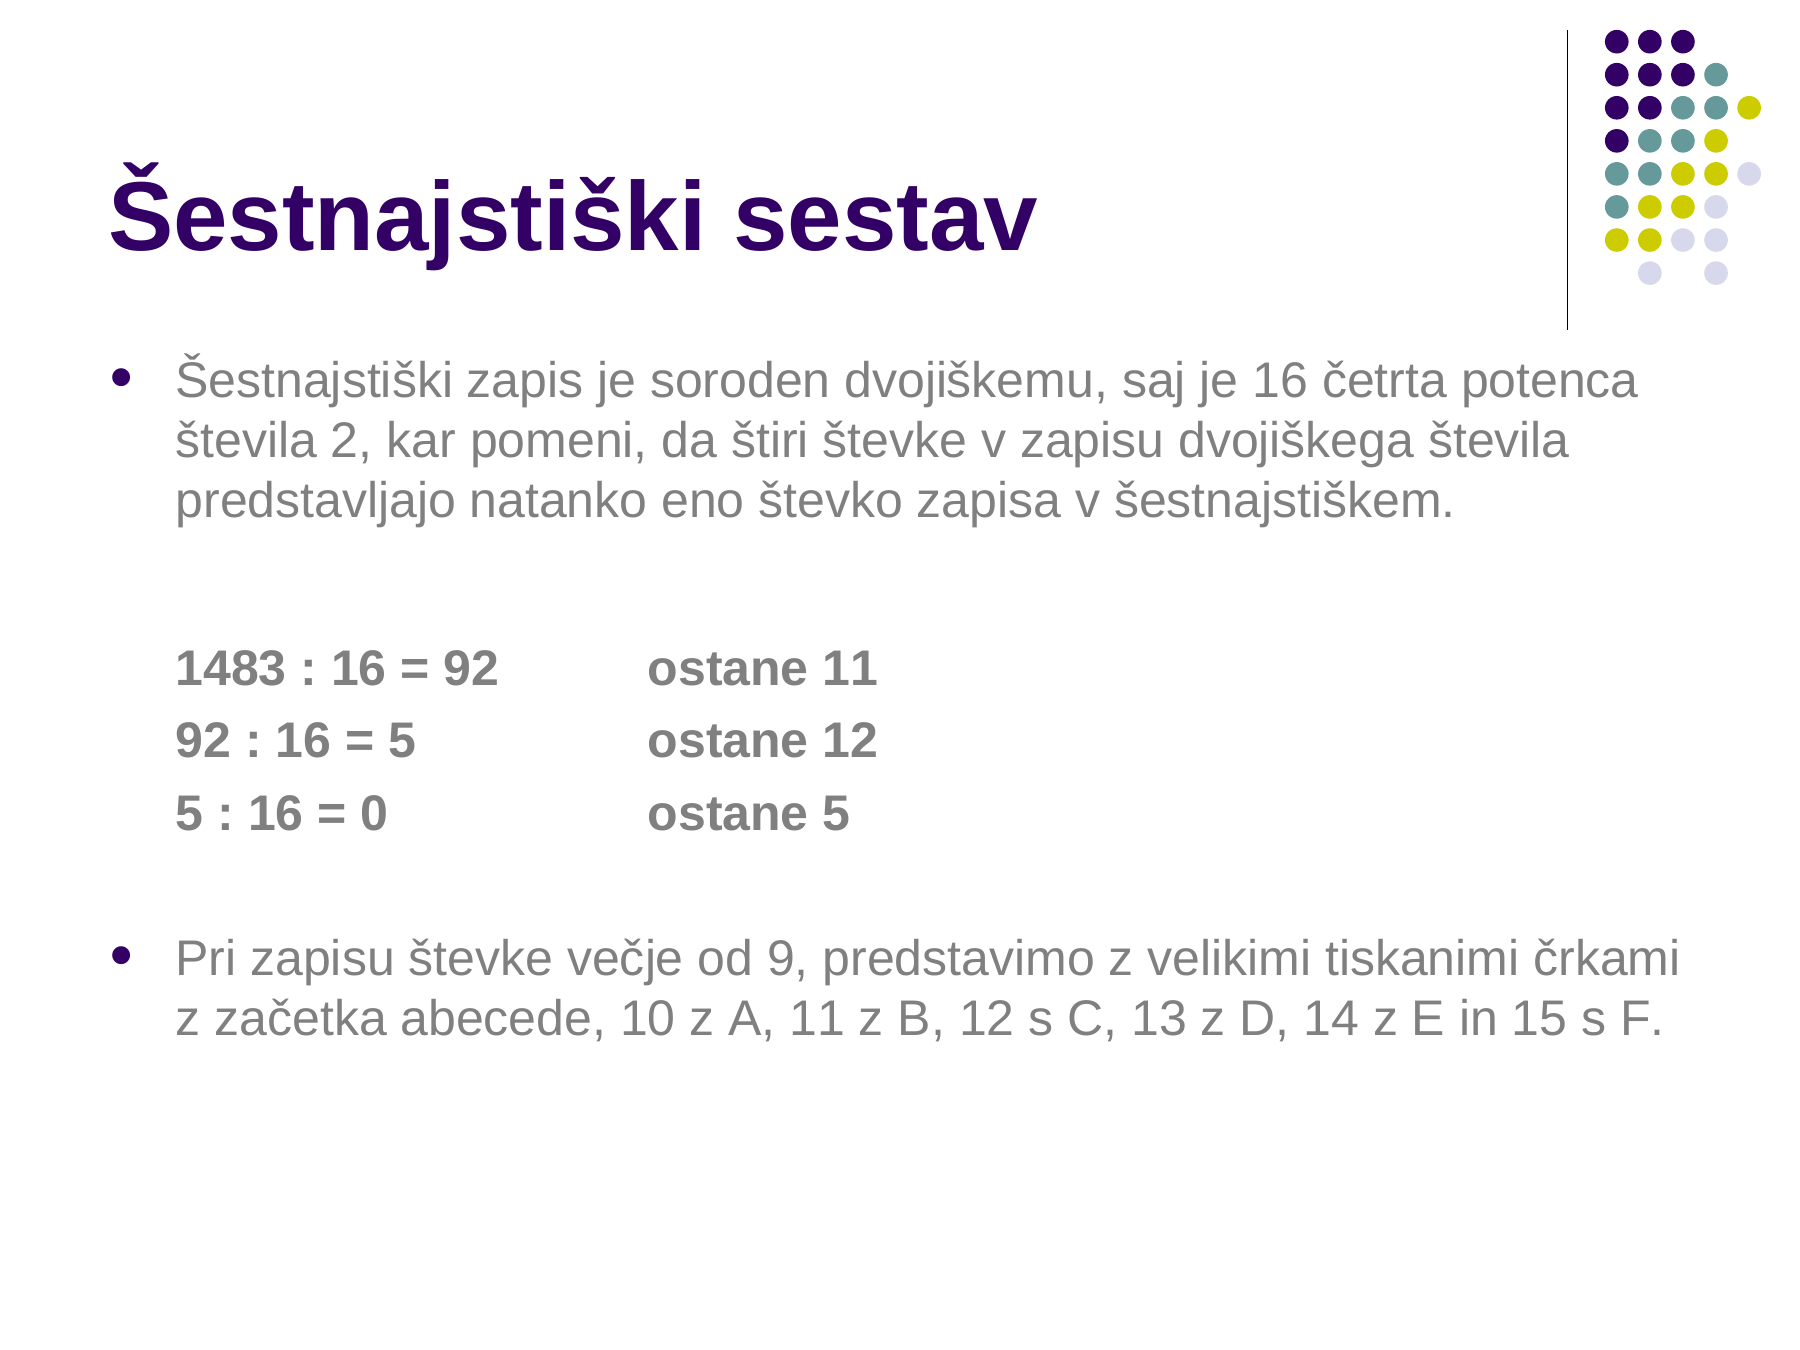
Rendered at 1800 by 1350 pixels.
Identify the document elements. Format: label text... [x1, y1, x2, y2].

title Šestnajstiški sestav [90, 23, 1576, 280]
list Šestnajstiški zapis je soroden dvojiškemu, saj je 16 četrta potenca števila 2, kar pomeni, da štiri števke v zapisu dvojiškega števila predstavljajo natanko eno števko zapisa v šestnajstiškem. 1483 : 16 = 92 ostane 11 92 : 16 = 5 ostane 12 5 : 16 = 0 ostane 5 Pri zapisu števke večje od 9, predstavimo z velikimi tiskanimi črkami z začetka abecede, 10 z A, 11 z B, 12 s C, 13 z D, 14 z E in 15 s F. [90, 338, 1710, 1207]
